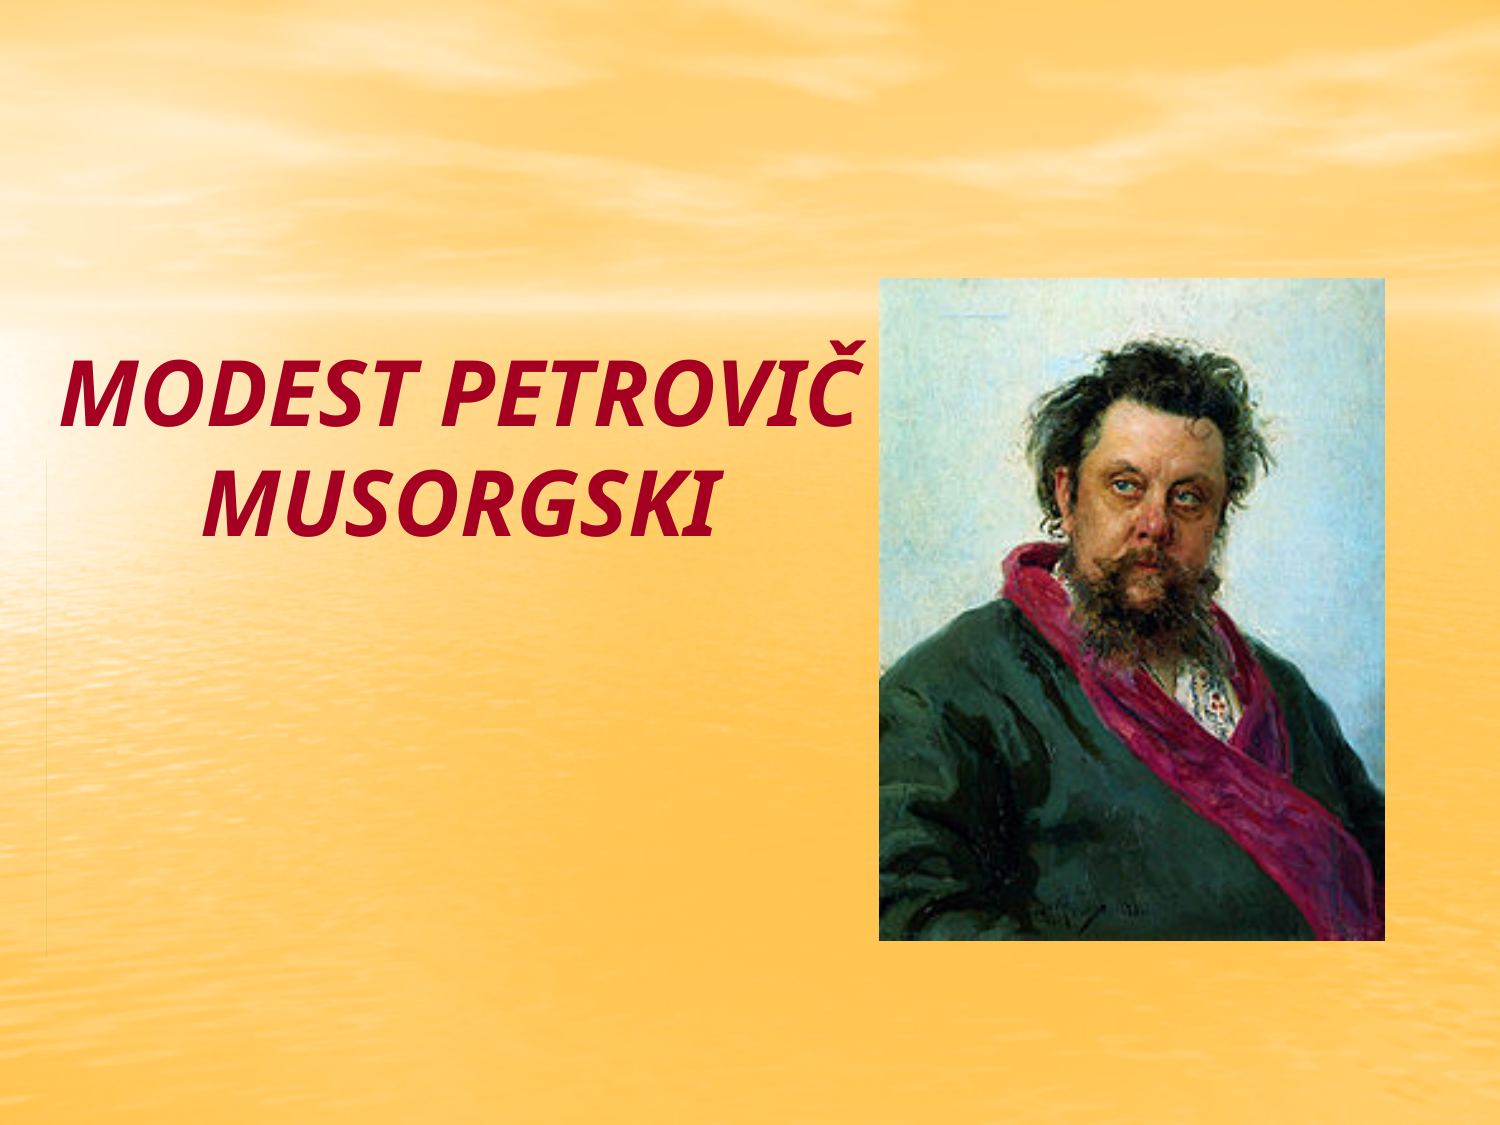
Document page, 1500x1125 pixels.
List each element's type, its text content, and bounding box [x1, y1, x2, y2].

subtitle [430, 810, 1400, 1071]
picture [0, 0, 1500, 1125]
title MODEST PETROVIČ MUSORGSKI [29, 302, 879, 563]
